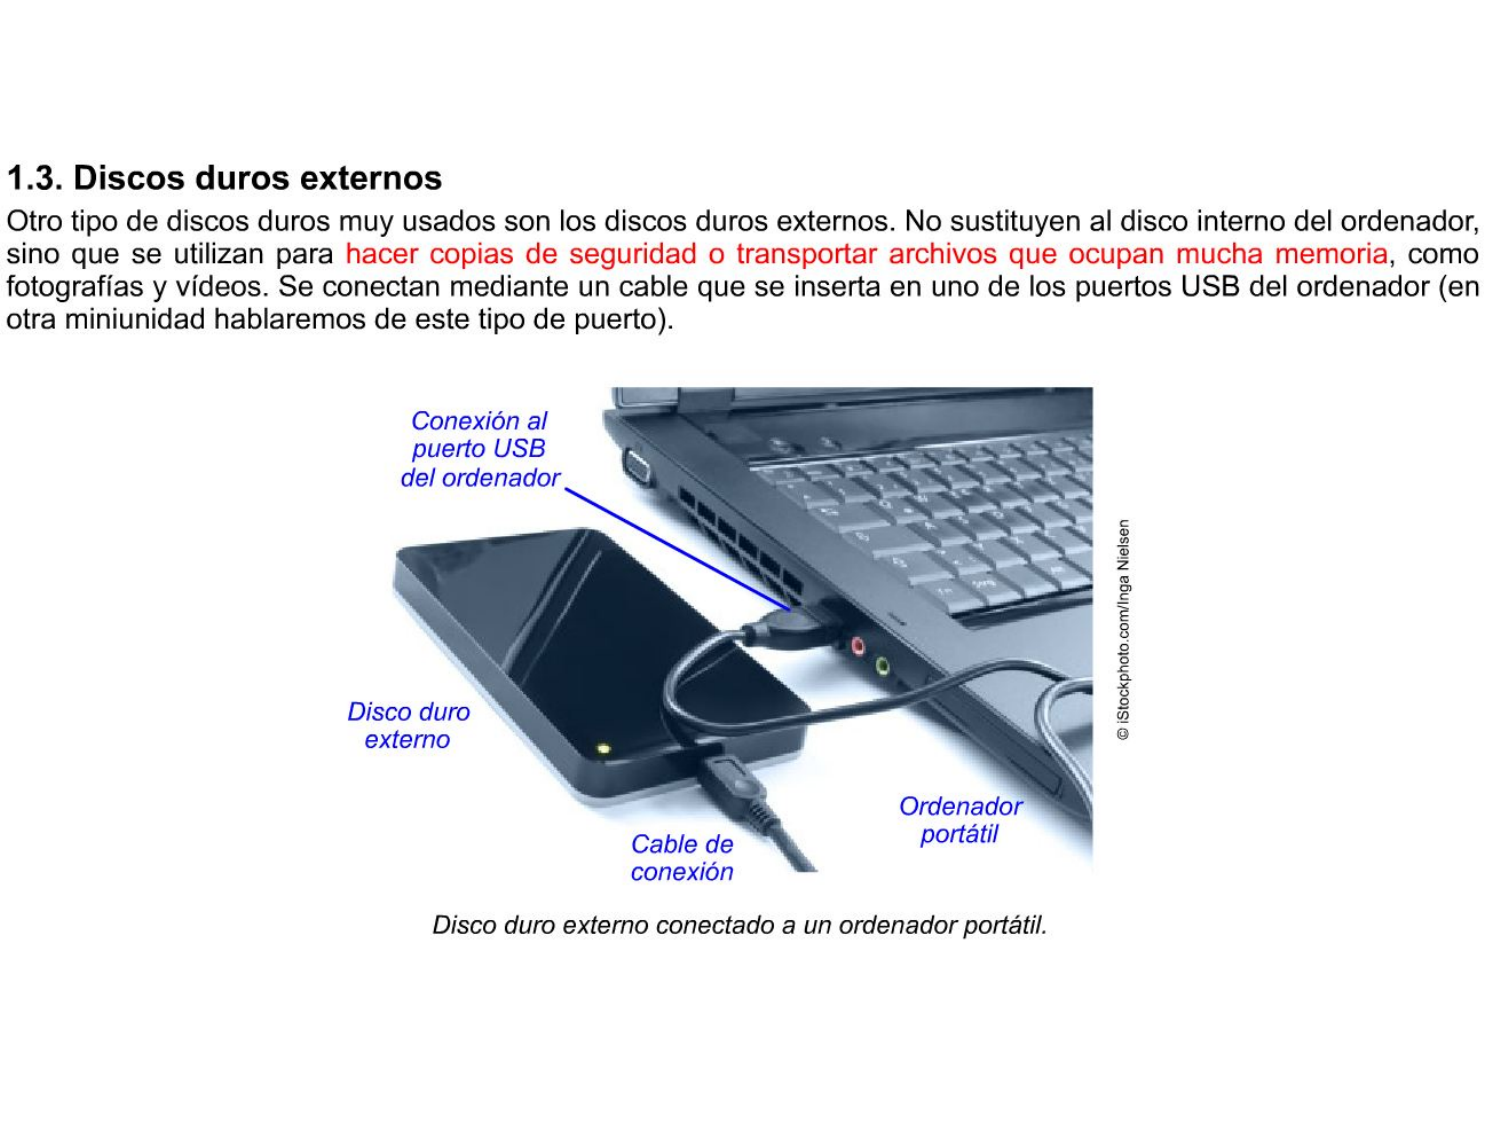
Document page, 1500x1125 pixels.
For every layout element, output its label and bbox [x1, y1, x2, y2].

picture [0, 151, 1500, 974]
